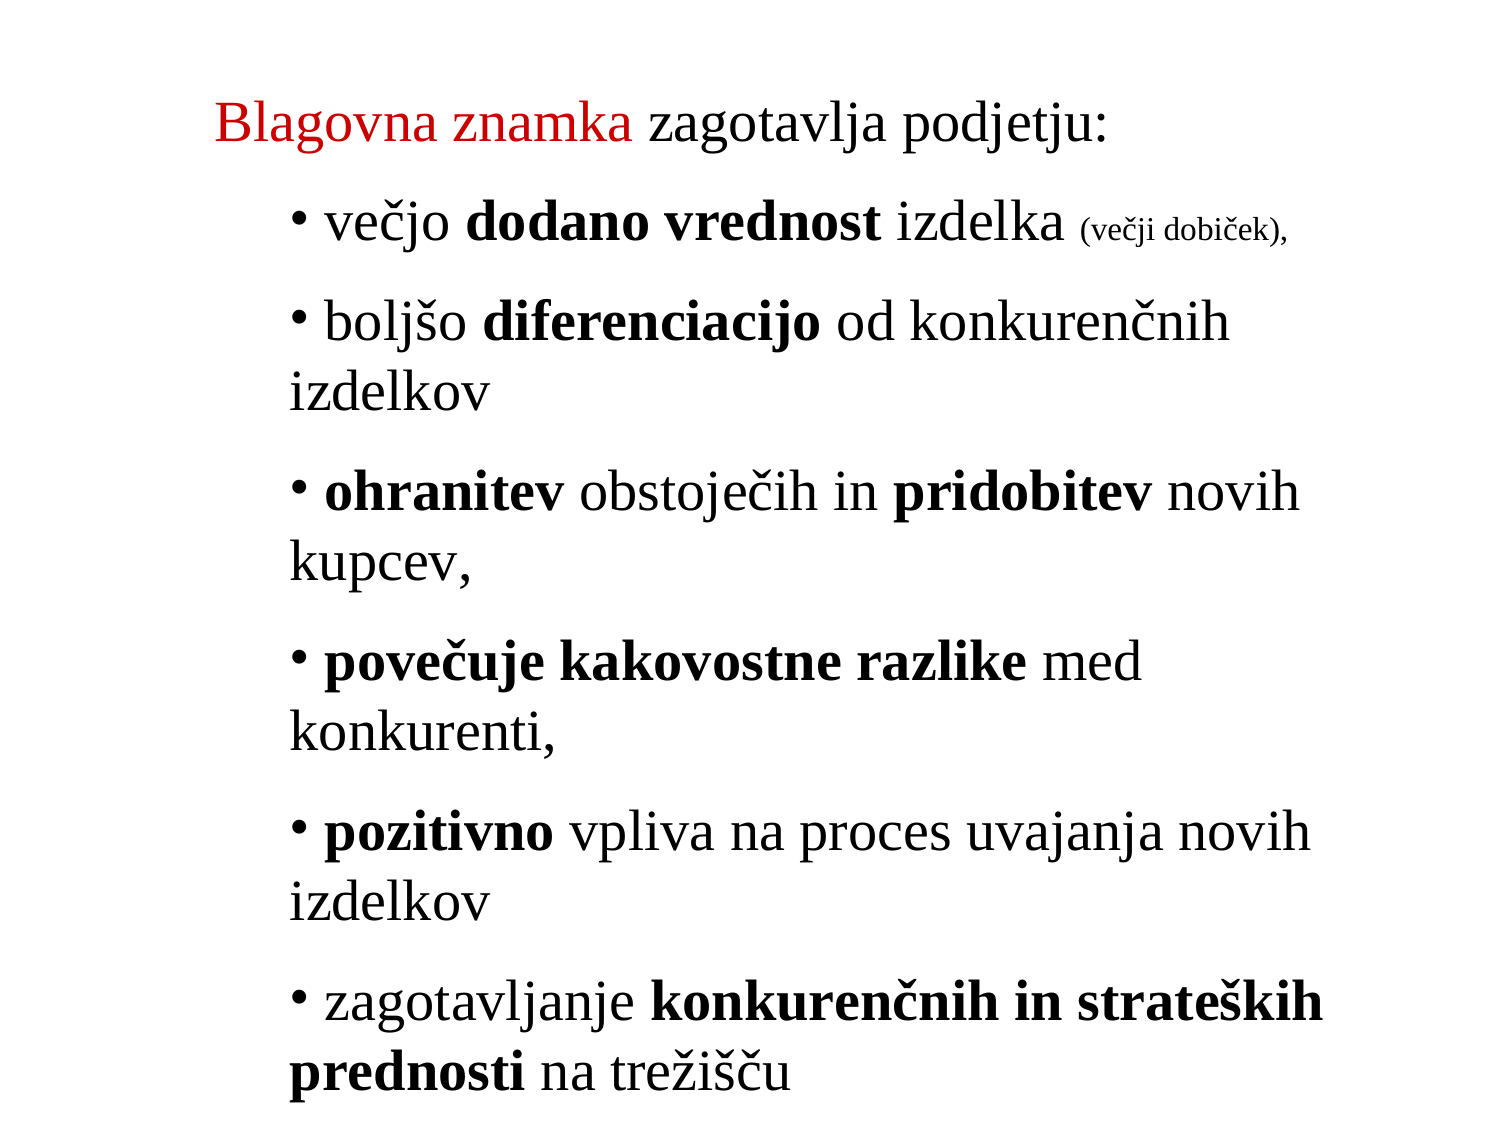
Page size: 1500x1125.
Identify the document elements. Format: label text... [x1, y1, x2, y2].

text_box Blagovna znamka zagotavlja podjetju: večjo dodano vrednost izdelka (večji dobiček), boljšo diferenciacijo od konkurenčnih izdelkov ohranitev obstoječih in pridobitev novih kupcev, povečuje kakovostne razlike med konkurenti, pozitivno vpliva na proces uvajanja novih izdelkov zagotavljanje konkurenčnih in strateških prednosti na trežišču [200, 74, 1401, 1110]
